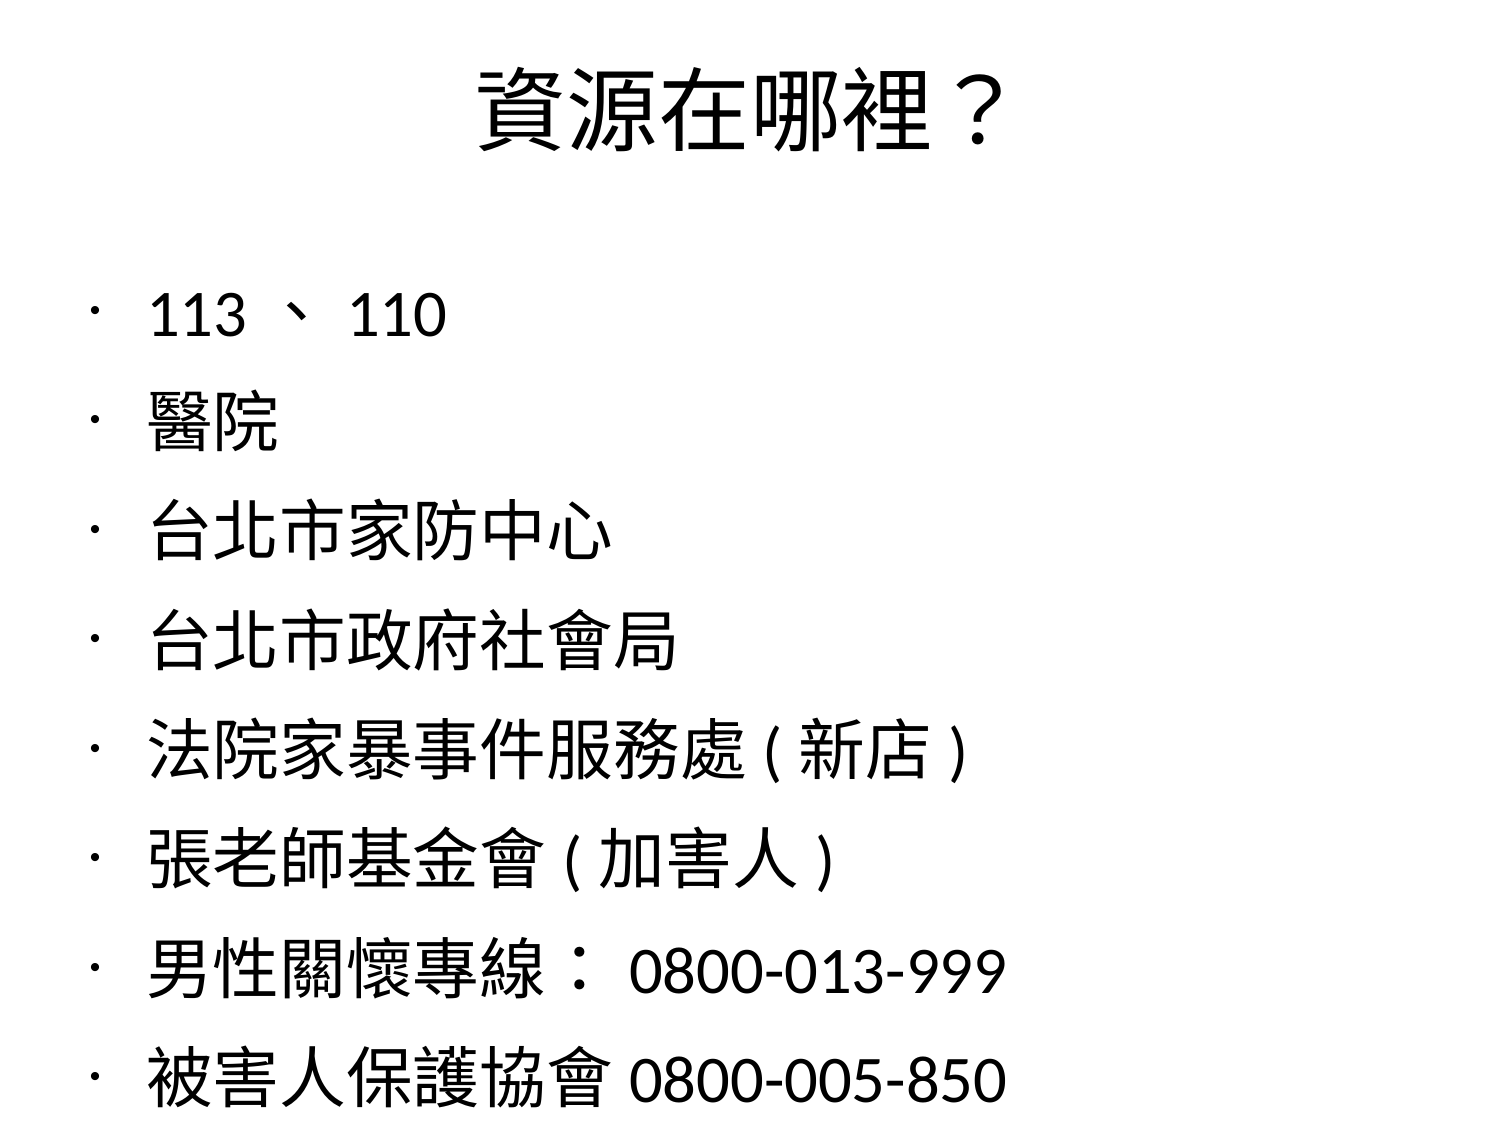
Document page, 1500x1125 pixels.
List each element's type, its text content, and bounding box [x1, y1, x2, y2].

list 113、110 醫院 台北市家防中心 台北市政府社會局 法院家暴事件服務處(新店) 張老師基金會(加害人) 男性關懷專線：0800-013-999 被害人保護協會0800-005-850 就業服務中心 [75, 262, 1425, 1005]
title 資源在哪裡？ [75, 45, 1425, 233]
